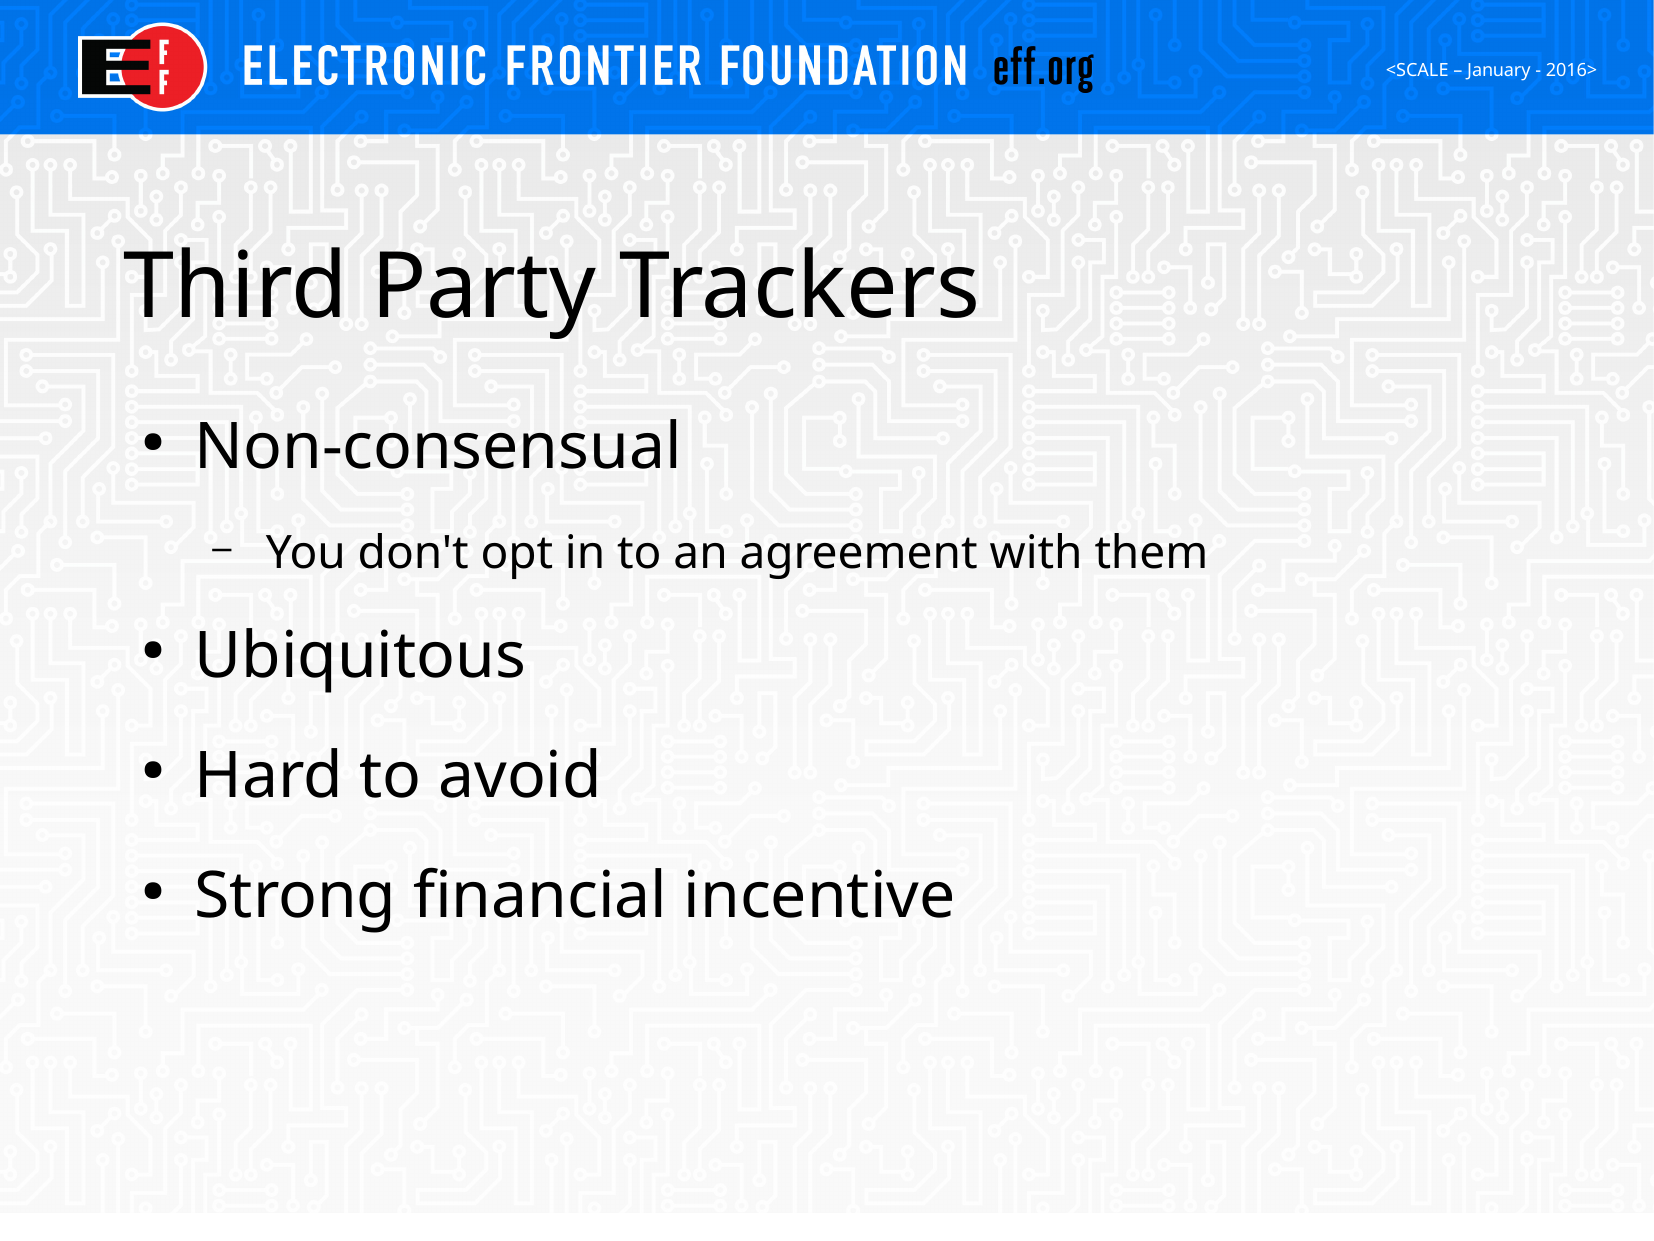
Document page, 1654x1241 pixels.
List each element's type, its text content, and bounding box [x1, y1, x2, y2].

list Non-consensual You don't opt in to an agreement with them Ubiquitous Hard to avoid Strong financial incentive [124, 399, 1530, 1144]
title Third Party Trackers [124, 179, 1530, 386]
picture [0, 0, 1654, 1213]
